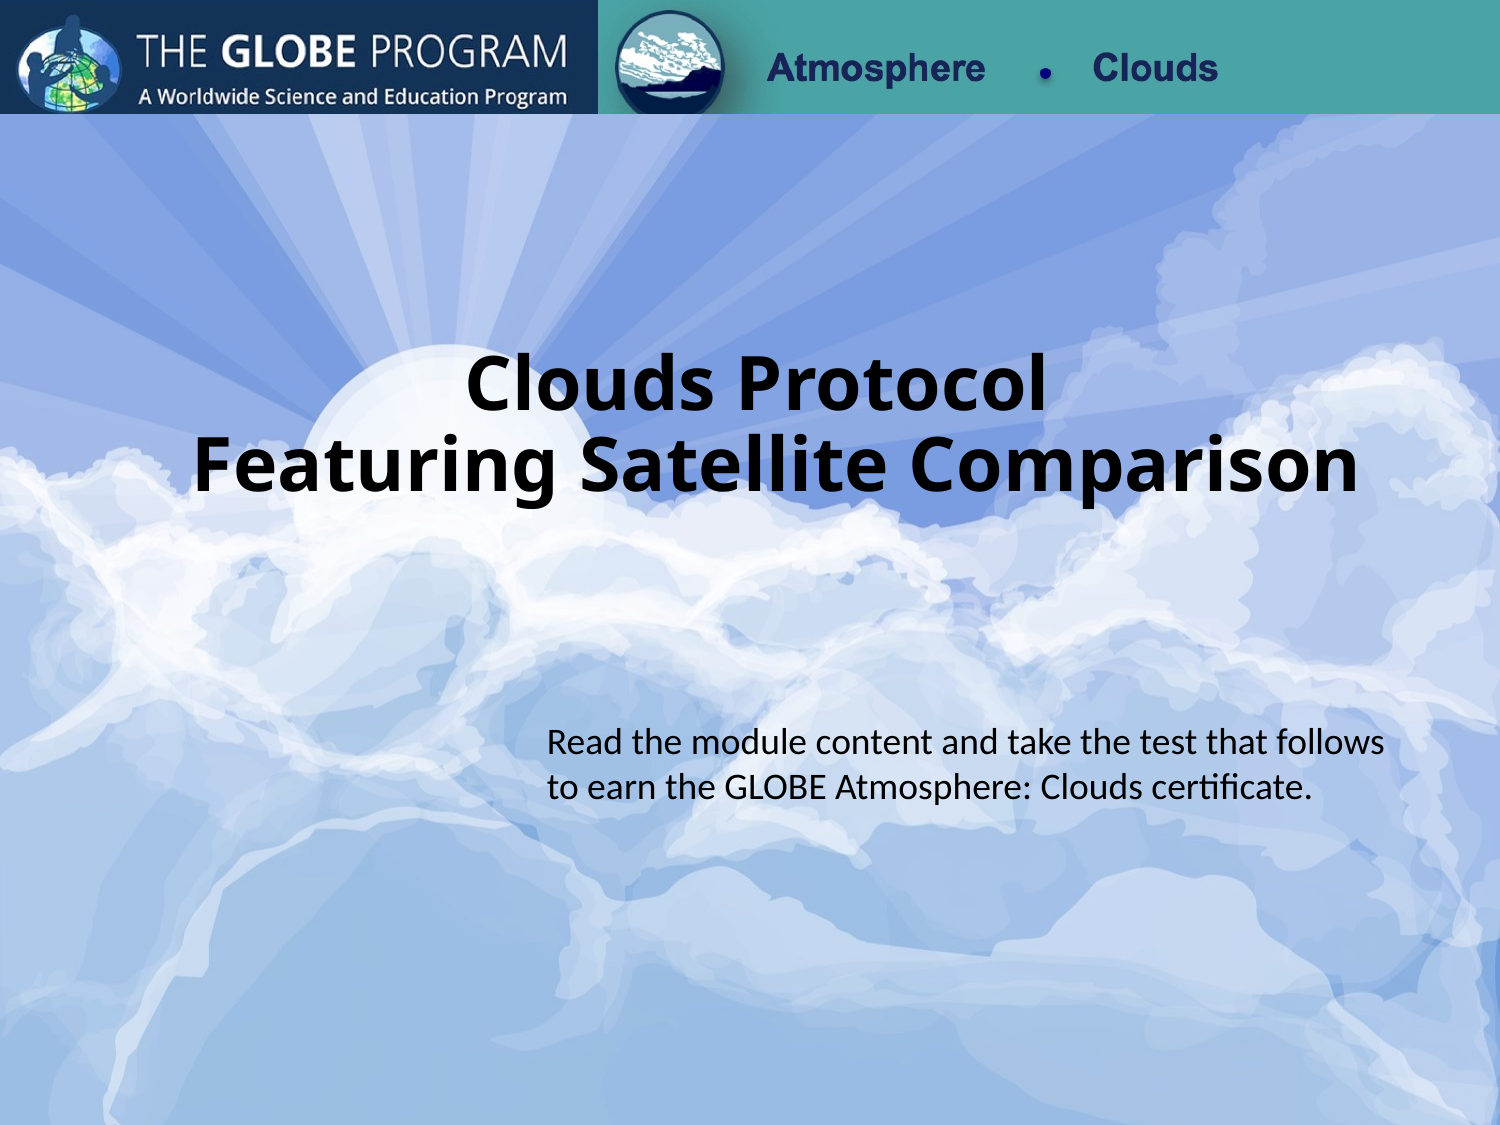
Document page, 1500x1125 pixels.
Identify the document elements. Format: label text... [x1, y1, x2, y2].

picture [0, 0, 1500, 1125]
title Clouds Protocol Featuring Satellite Comparison [156, 317, 1397, 536]
text_box Read the module content and take the test that follows to earn the GLOBE Atmosphere: Clouds certificate. [532, 709, 1416, 815]
